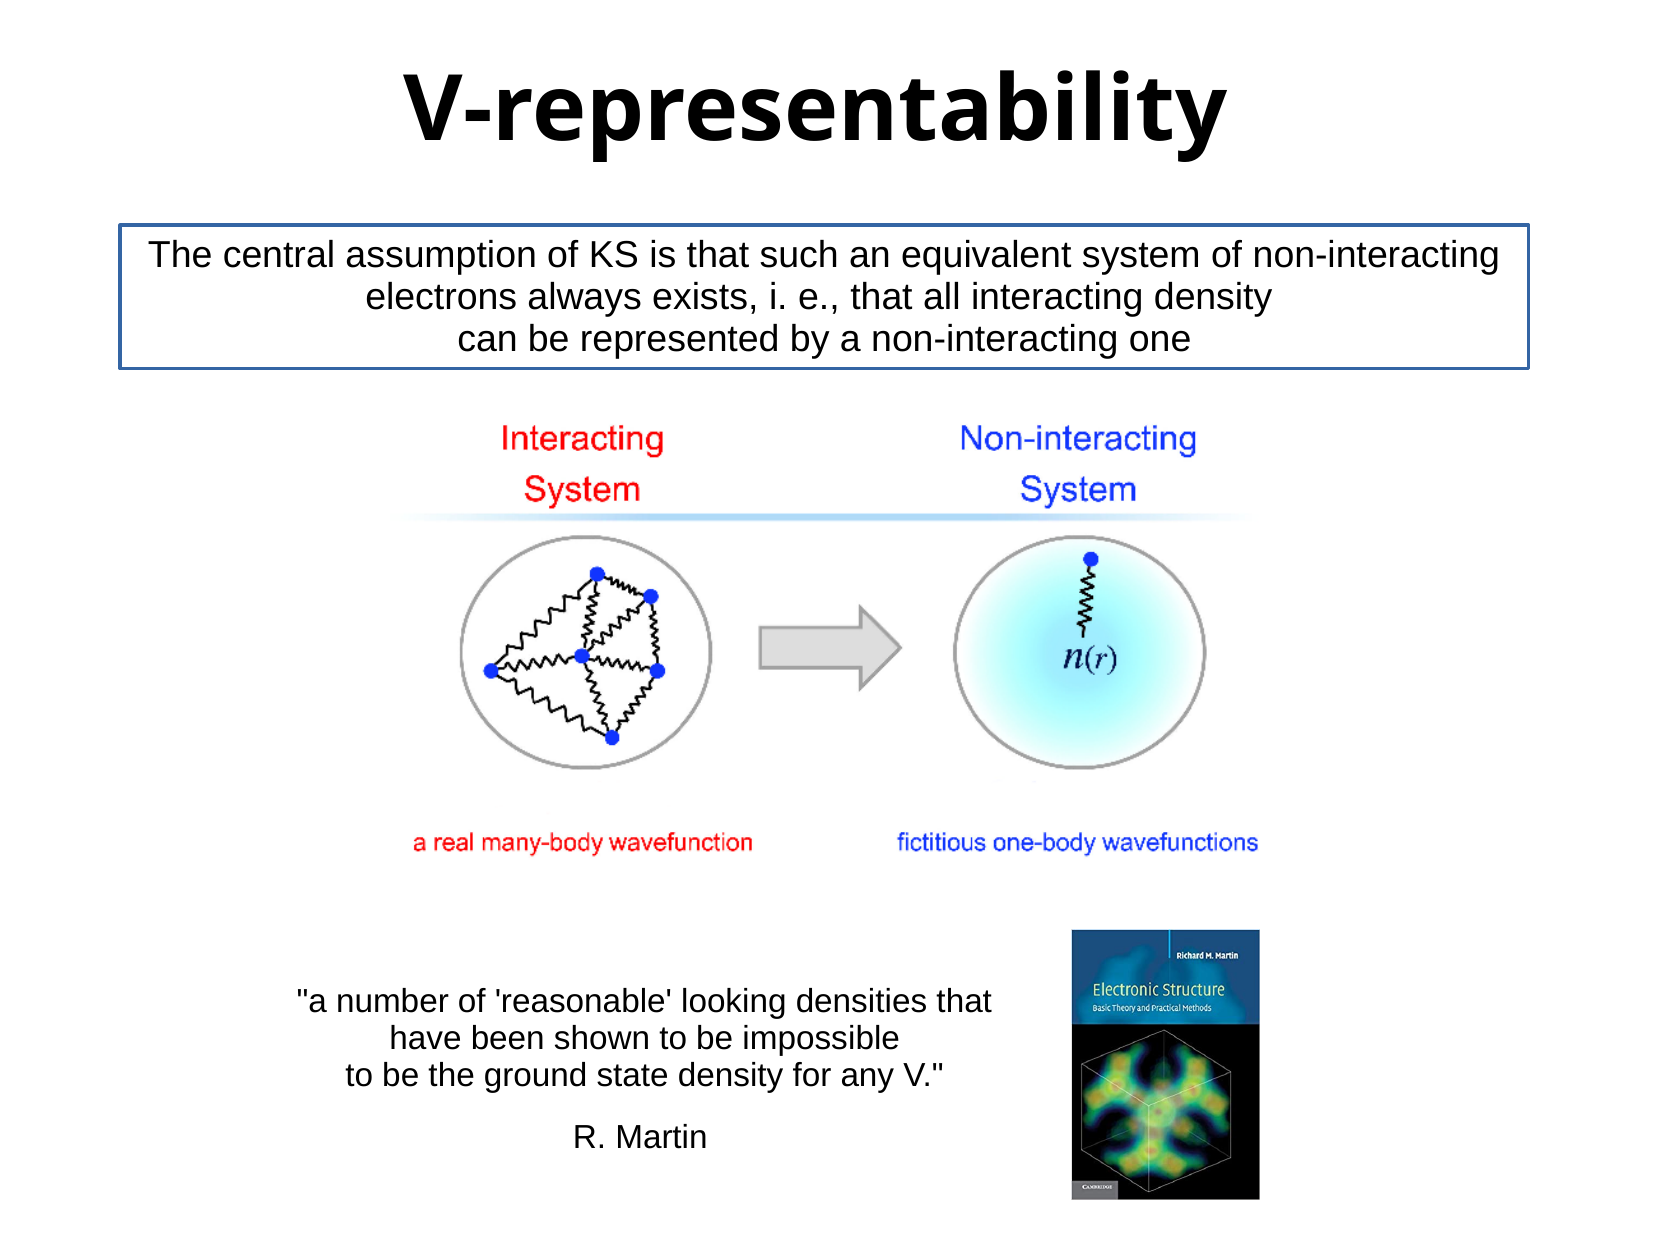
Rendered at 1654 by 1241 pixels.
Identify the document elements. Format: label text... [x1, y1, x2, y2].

title V-representability [71, 30, 1561, 180]
picture [390, 419, 1259, 863]
text_box "a number of 'reasonable' looking densities that have been shown to be impossible to be the ground state density for any V." R. Martin [210, 975, 1071, 1201]
text_box The central assumption of KS is that such an equivalent system of non-interacting electrons always exists, i. e., that all interacting density can be represented by a non-interacting one [120, 225, 1529, 369]
picture [1071, 929, 1261, 1201]
